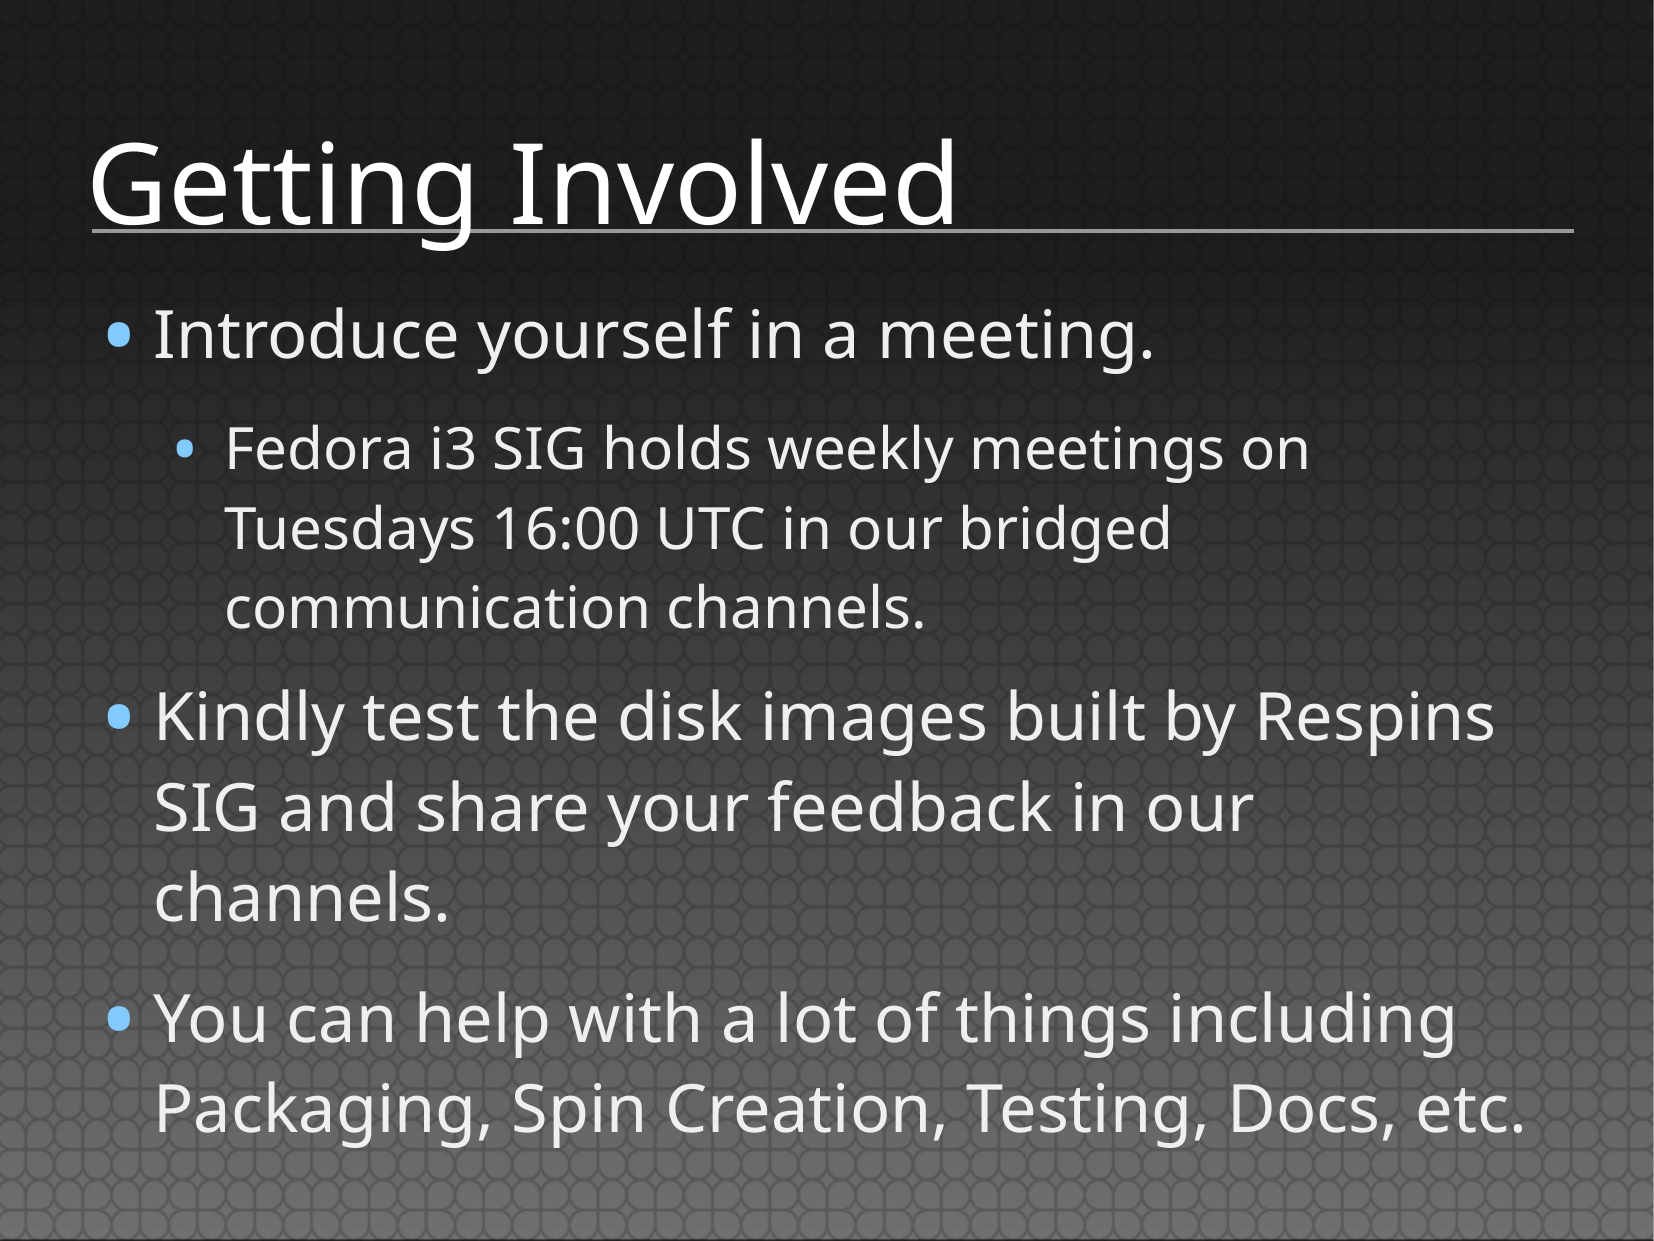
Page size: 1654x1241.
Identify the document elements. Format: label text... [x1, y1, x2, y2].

title Getting Involved [86, 112, 1576, 249]
list Introduce yourself in a meeting. Fedora i3 SIG holds weekly meetings on Tuesdays 16:00 UTC in our bridged communication channels. Kindly test the disk images built by Respins SIG and share your feedback in our channels. You can help with a lot of things including Packaging, Spin Creation, Testing, Docs, etc. [82, 287, 1571, 1007]
picture [0, 0, 1654, 1241]
